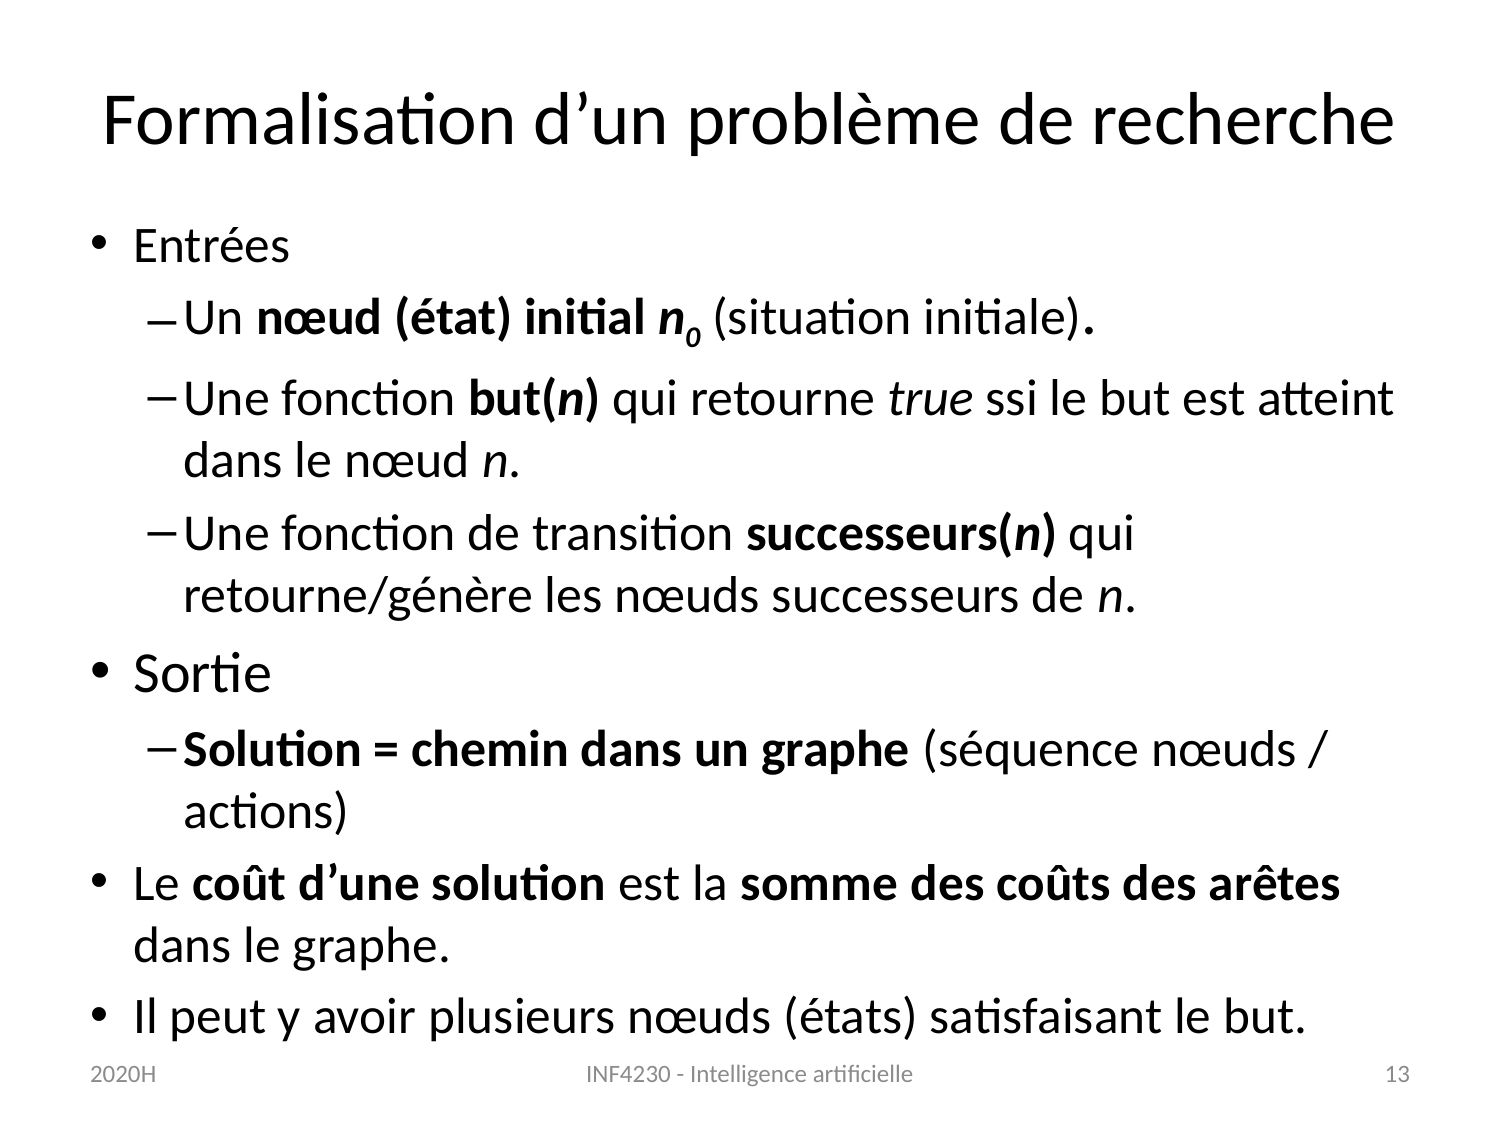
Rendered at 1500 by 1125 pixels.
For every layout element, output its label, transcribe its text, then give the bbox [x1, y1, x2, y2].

list Entrées Un nœud (état) initial n0 (situation initiale). Une fonction but(n) qui retourne true ssi le but est atteint dans le nœud n. Une fonction de transition successeurs(n) qui retourne/génère les nœuds successeurs de n. Sortie Solution = chemin dans un graphe (séquence nœuds / actions) Le coût d’une solution est la somme des coûts des arêtes dans le graphe. Il peut y avoir plusieurs nœuds (états) satisfaisant le but. [75, 203, 1425, 1057]
slide_number 2020H [75, 1042, 425, 1103]
footer INF4230 - Intelligence artificielle [512, 1042, 988, 1103]
title Formalisation d’un problème de recherche [75, 45, 1425, 185]
slide_number <numéro> [1074, 1042, 1425, 1103]
